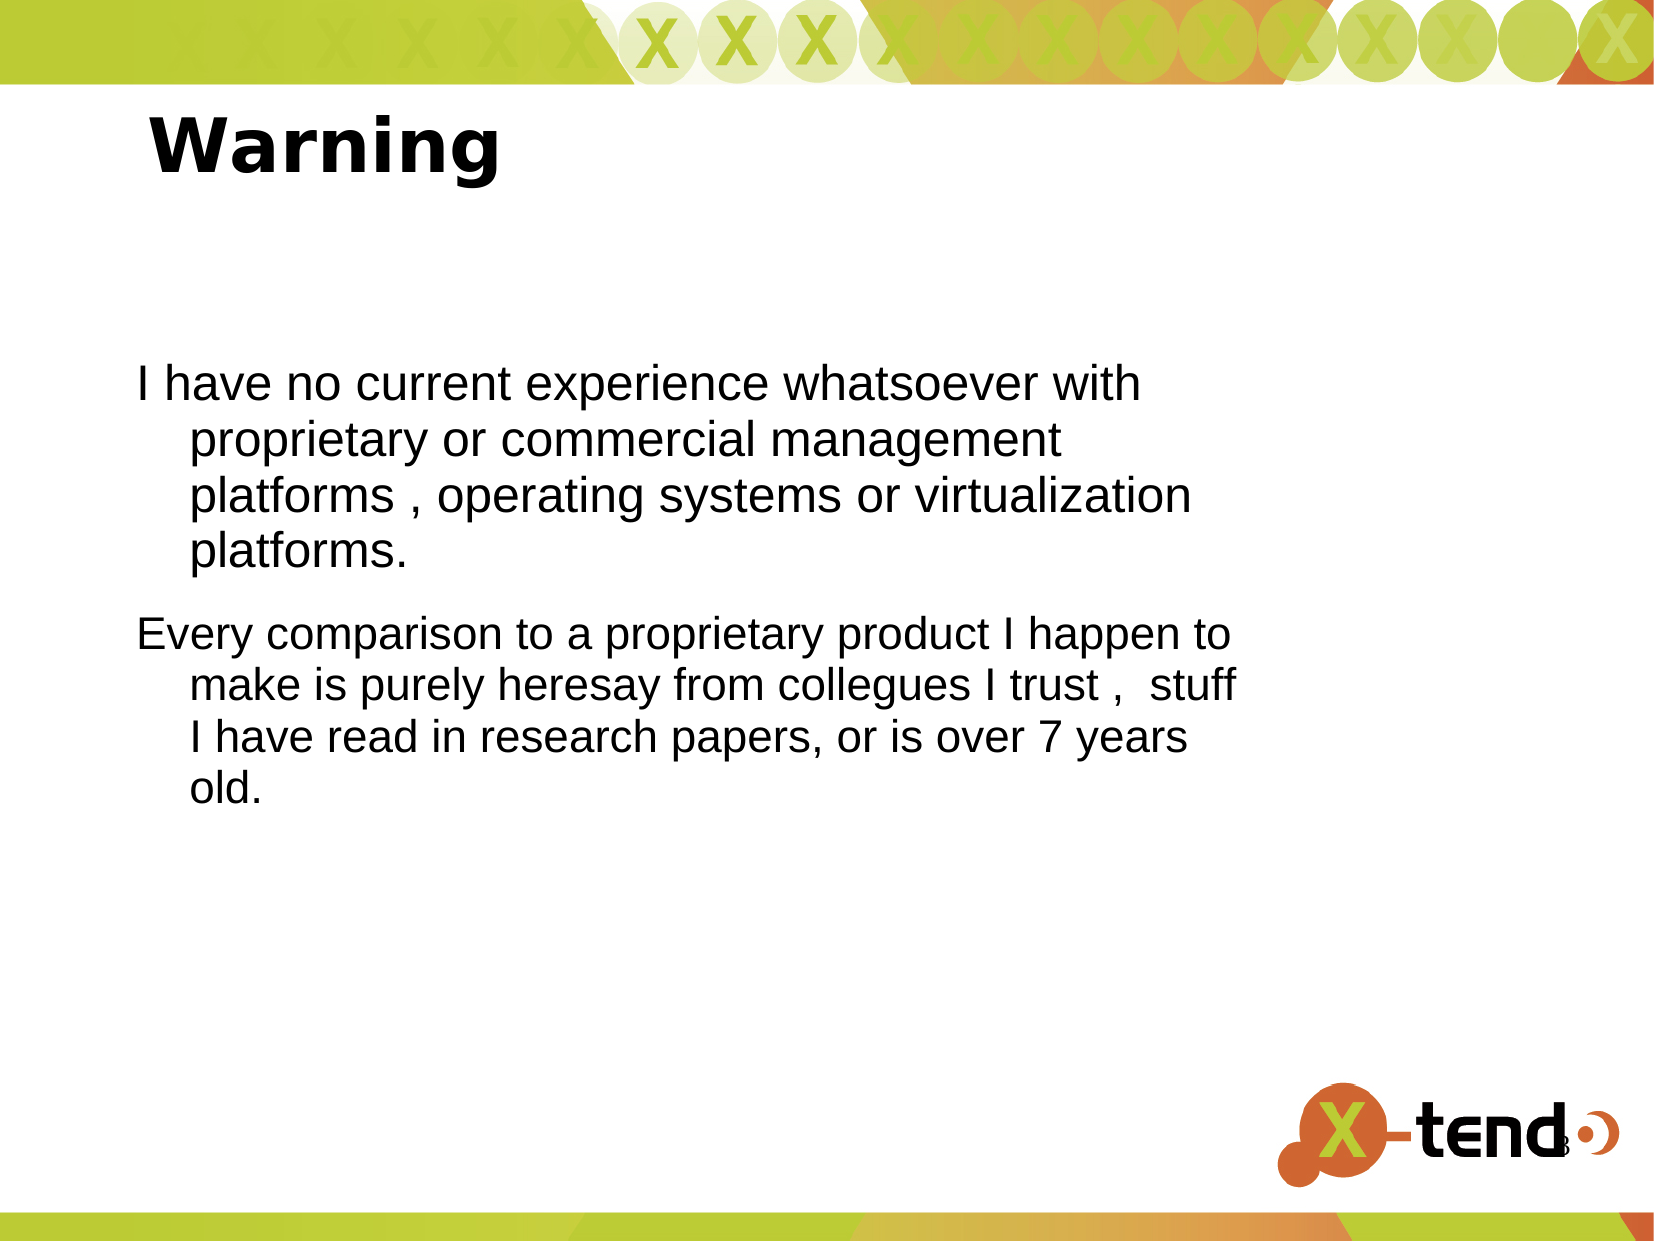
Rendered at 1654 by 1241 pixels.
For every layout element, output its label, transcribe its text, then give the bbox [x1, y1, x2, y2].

picture [0, 0, 1654, 1241]
list I have no current experience whatsoever with proprietary or commercial management platforms , operating systems or virtualization platforms. Every comparison to a proprietary product I happen to make is purely heresay from collegues I trust , stuff I have read in research papers, or is over 7 years old. [103, 262, 1276, 1241]
title Warning [132, 95, 1313, 263]
